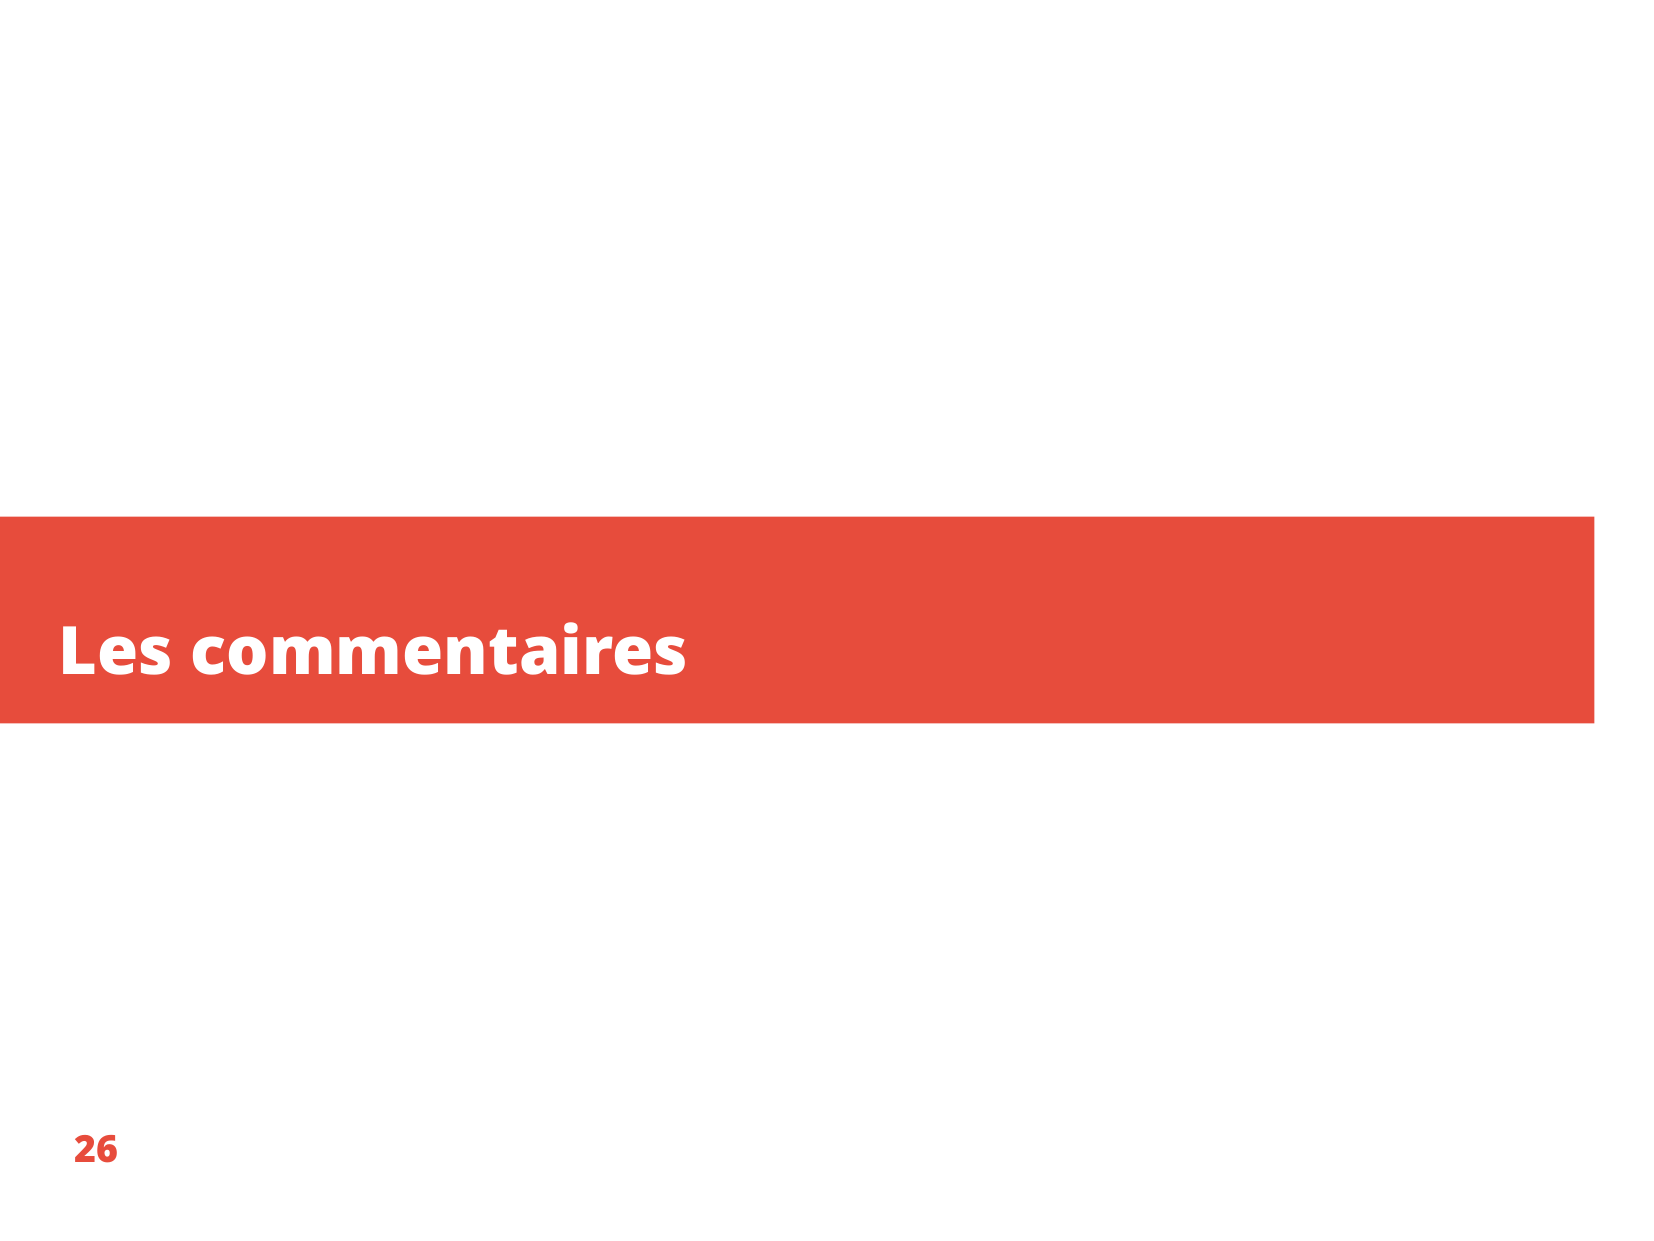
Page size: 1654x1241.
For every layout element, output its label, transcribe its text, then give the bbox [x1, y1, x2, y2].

title Les commentaires [59, 546, 1595, 694]
